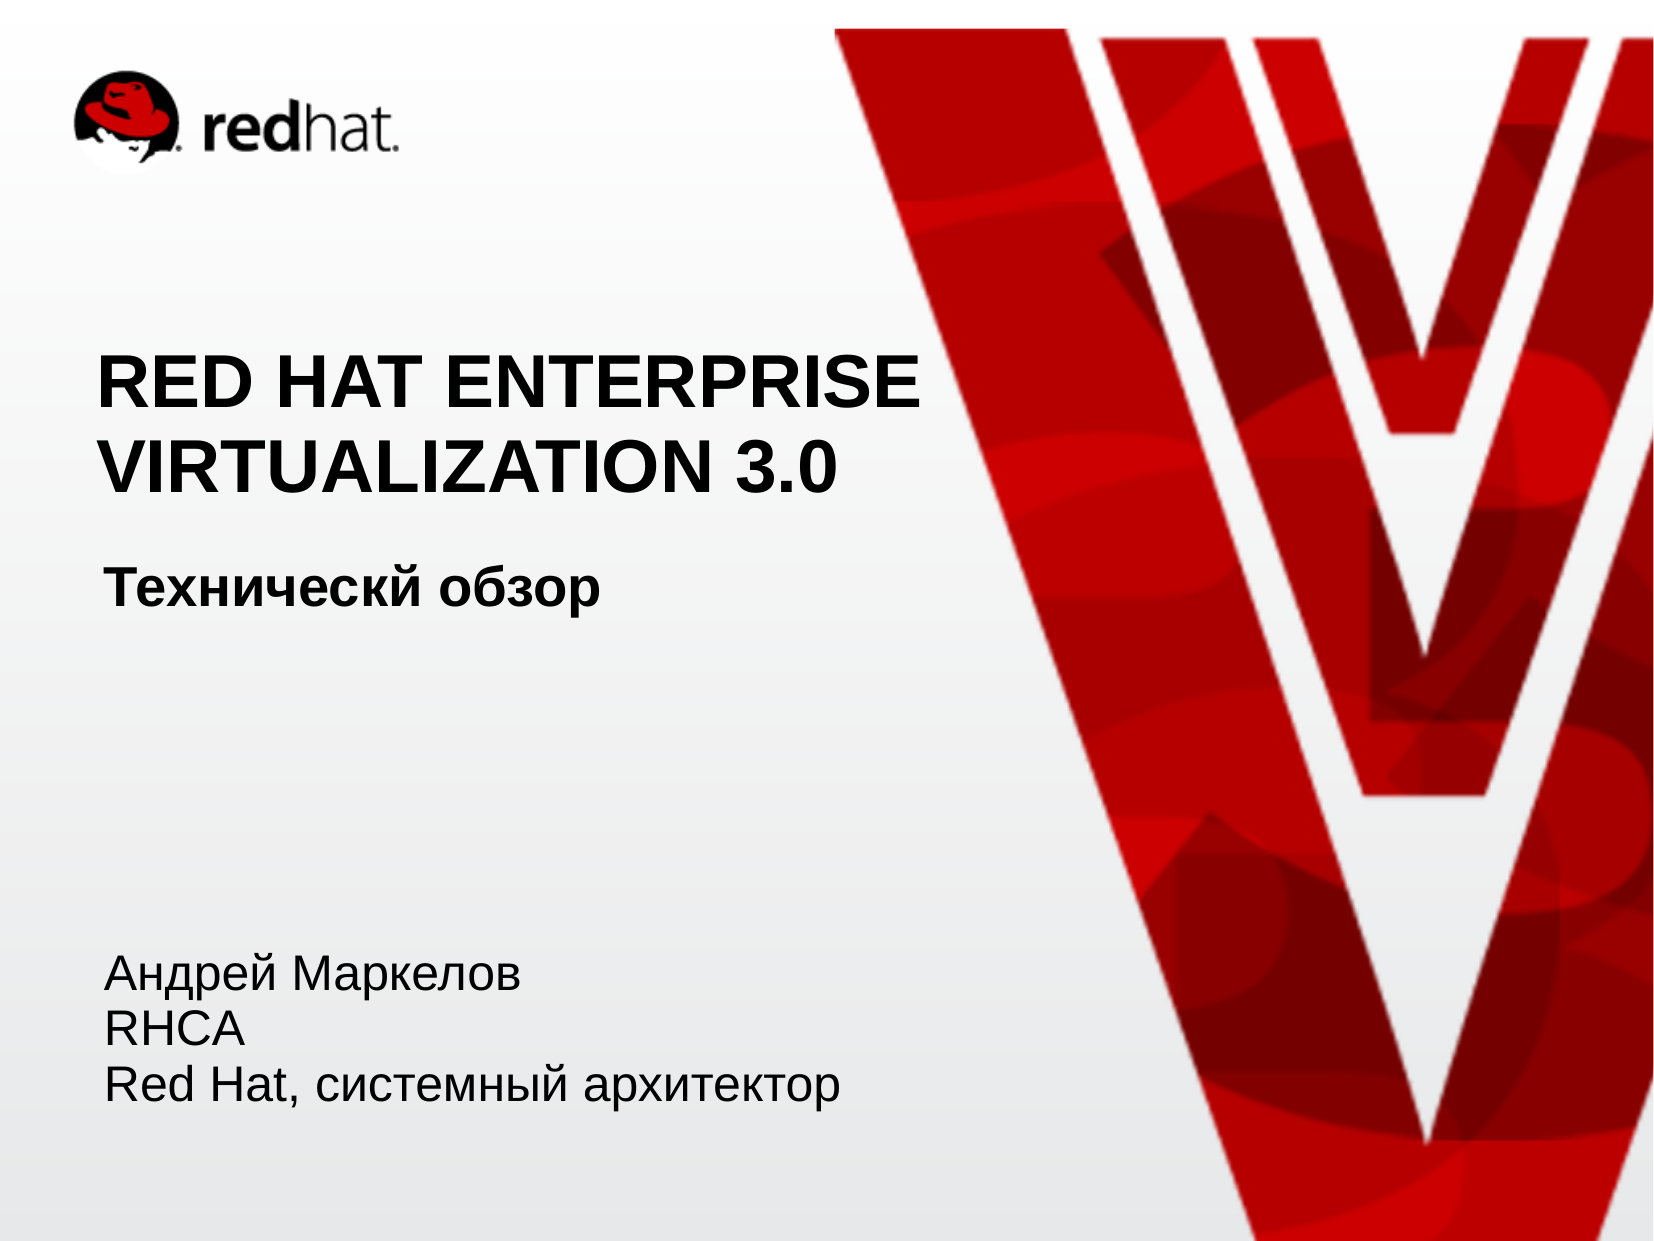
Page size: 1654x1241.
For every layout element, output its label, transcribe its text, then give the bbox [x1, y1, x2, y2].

text_box Андрей Маркелов RHCA Red Hat, системный архитектор [89, 937, 1013, 1176]
text_box Техническй обзор [89, 548, 1013, 626]
picture [0, 0, 1654, 1241]
text_box RED HAT ENTERPRISE VIRTUALIZATION 3.0 [81, 332, 1495, 516]
